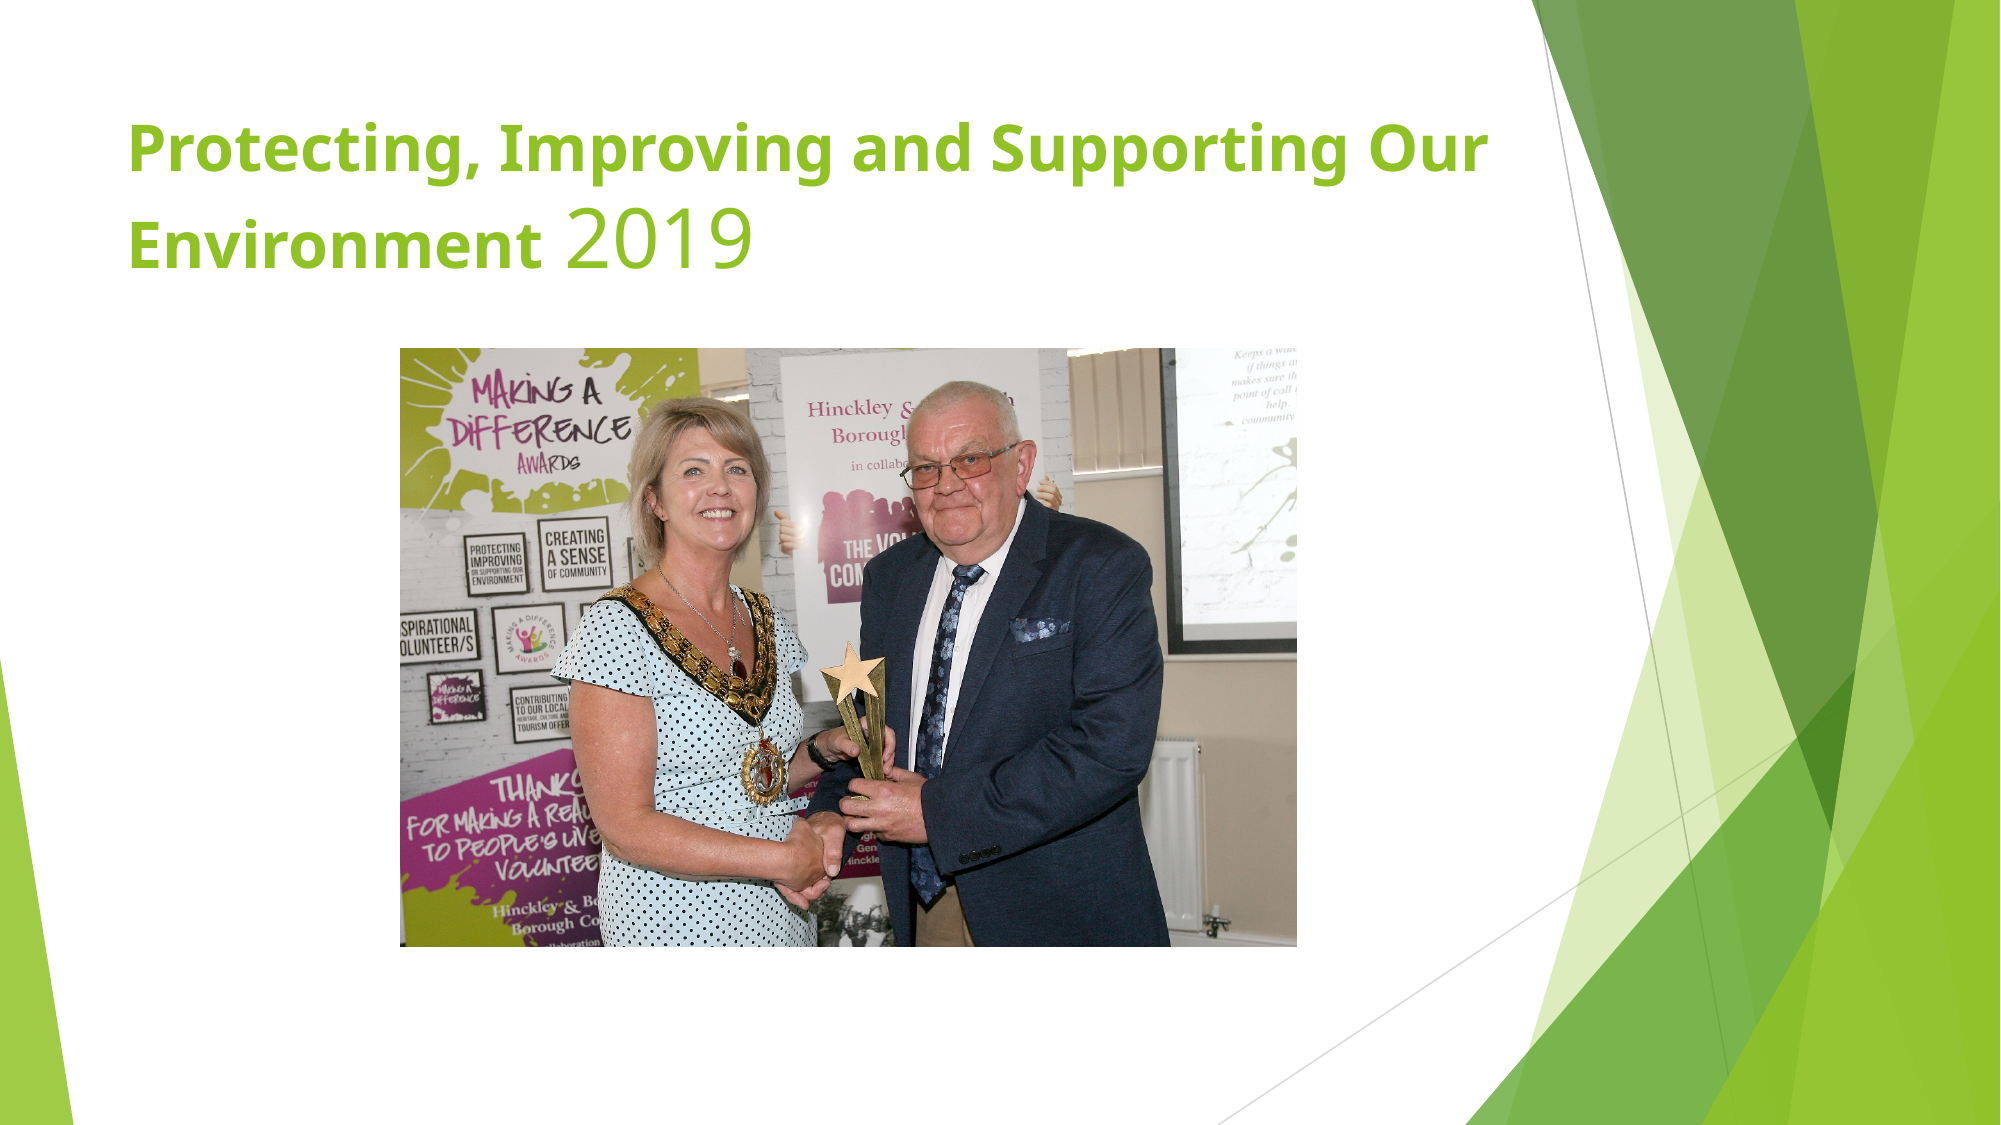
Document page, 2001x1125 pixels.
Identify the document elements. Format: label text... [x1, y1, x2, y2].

title Protecting, Improving and Supporting Our Environment 2019 [111, 99, 1522, 317]
picture [400, 348, 1297, 947]
